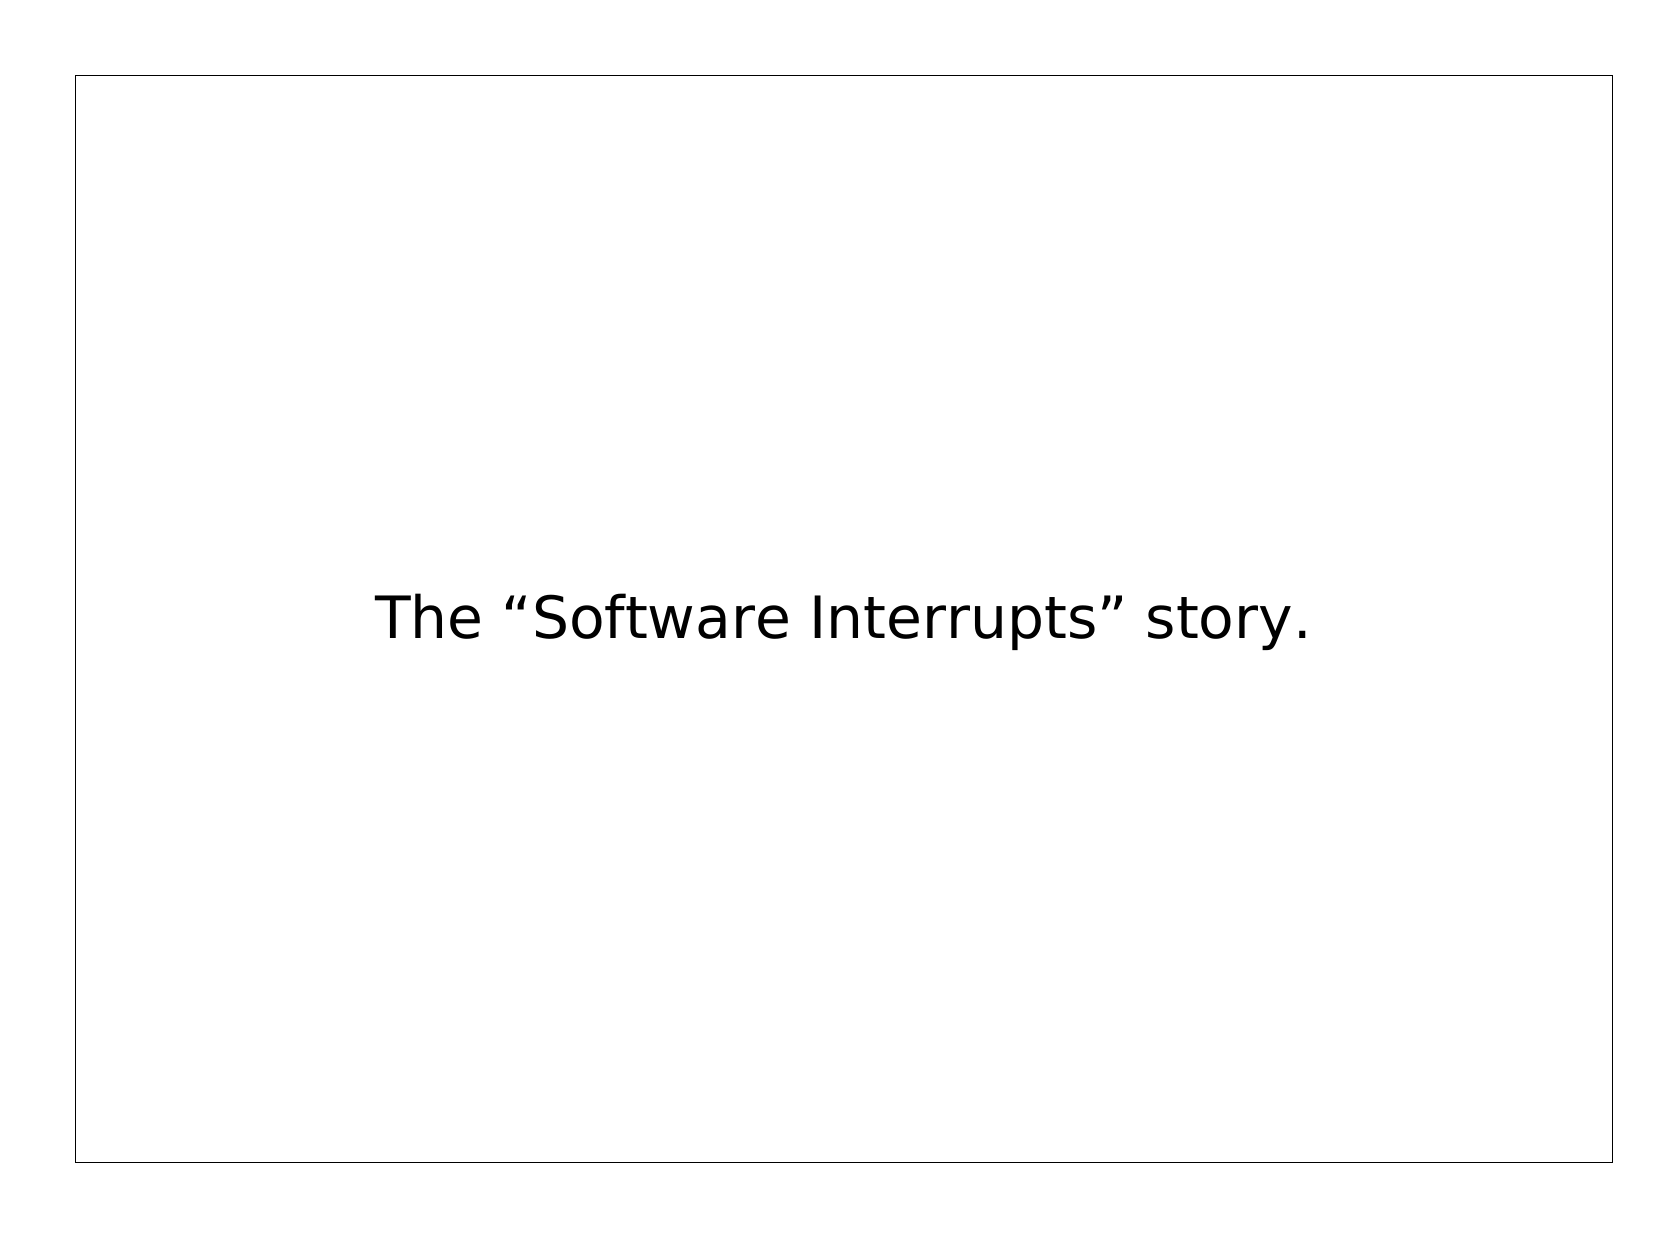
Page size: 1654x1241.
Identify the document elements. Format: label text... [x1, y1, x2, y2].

text_box The “Software Interrupts” story. [75, 75, 1613, 1163]
